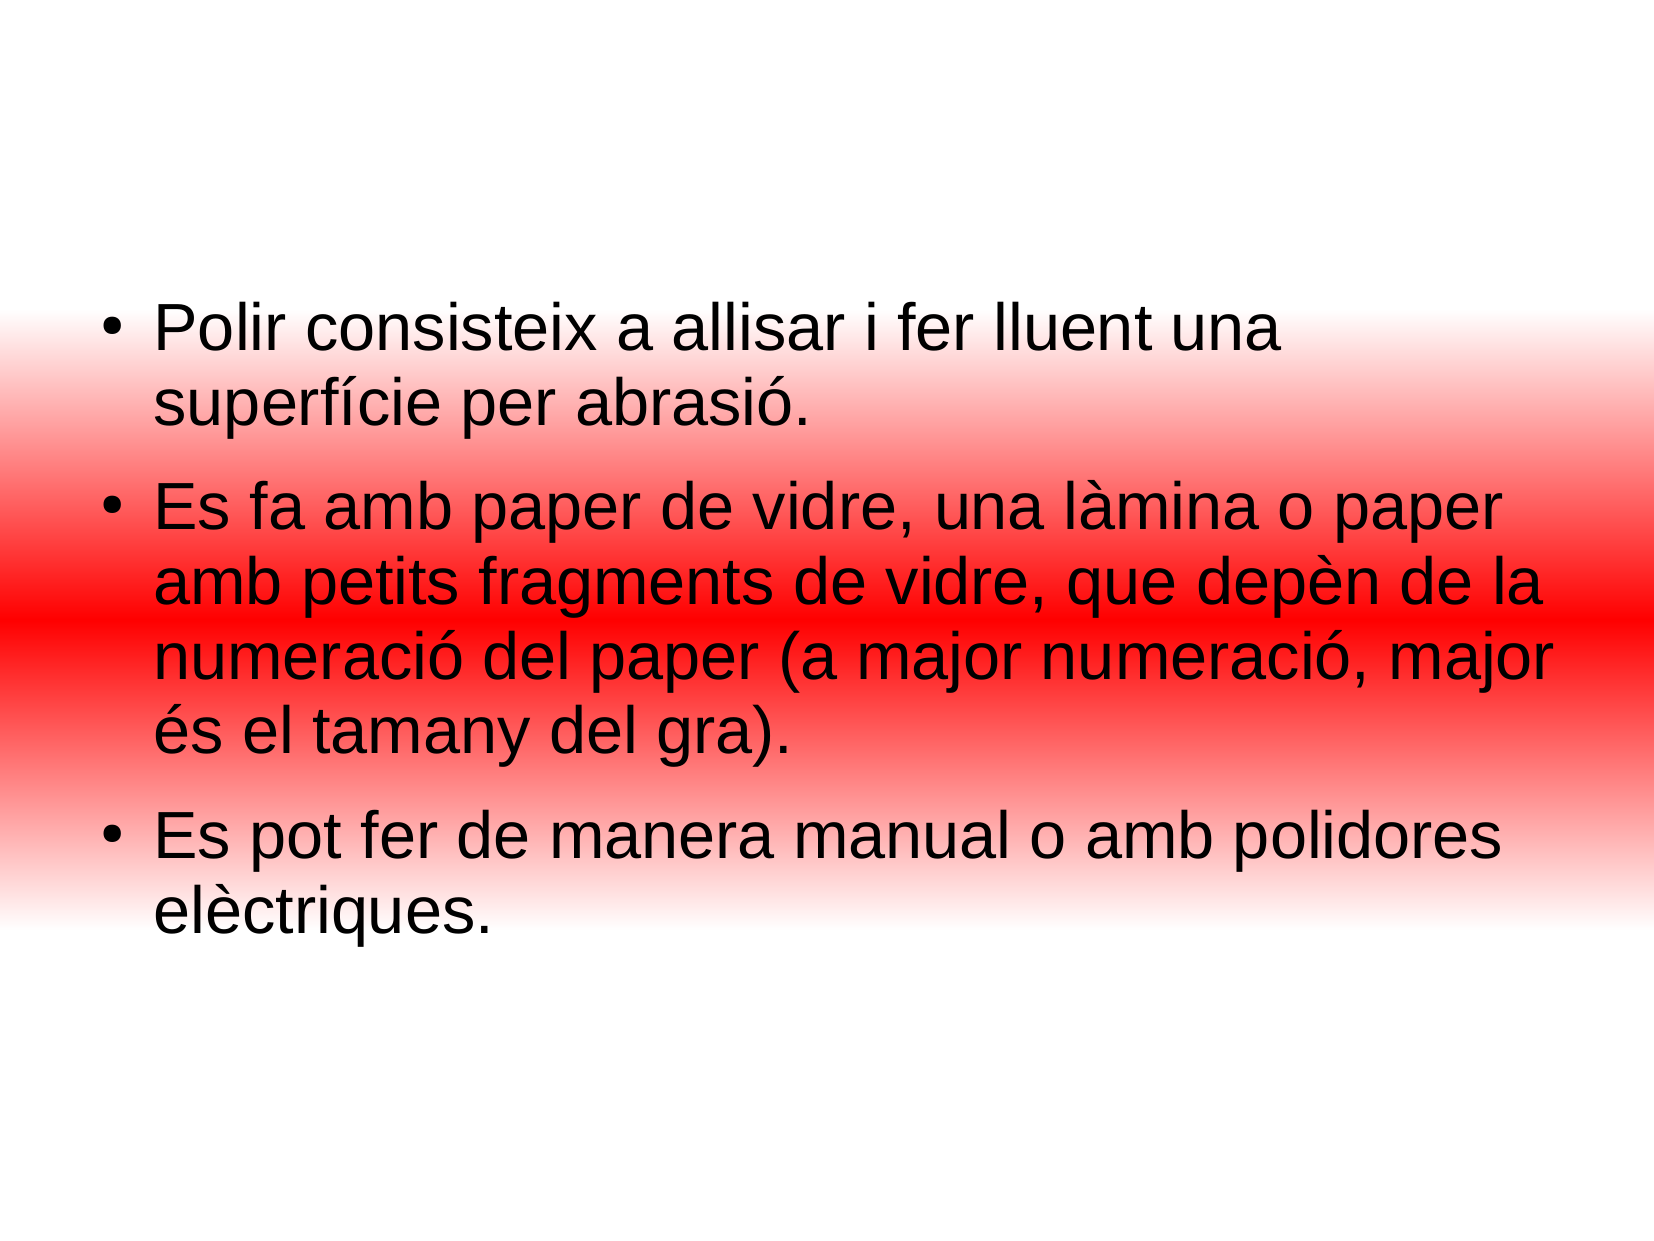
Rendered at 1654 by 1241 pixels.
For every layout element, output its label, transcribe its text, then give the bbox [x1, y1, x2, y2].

list Polir consisteix a allisar i fer lluent una superfície per abrasió. Es fa amb paper de vidre, una làmina o paper amb petits fragments de vidre, que depèn de la numeració del paper (a major numeració, major és el tamany del gra). Es pot fer de manera manual o amb polidores elèctriques. [82, 290, 1571, 1109]
